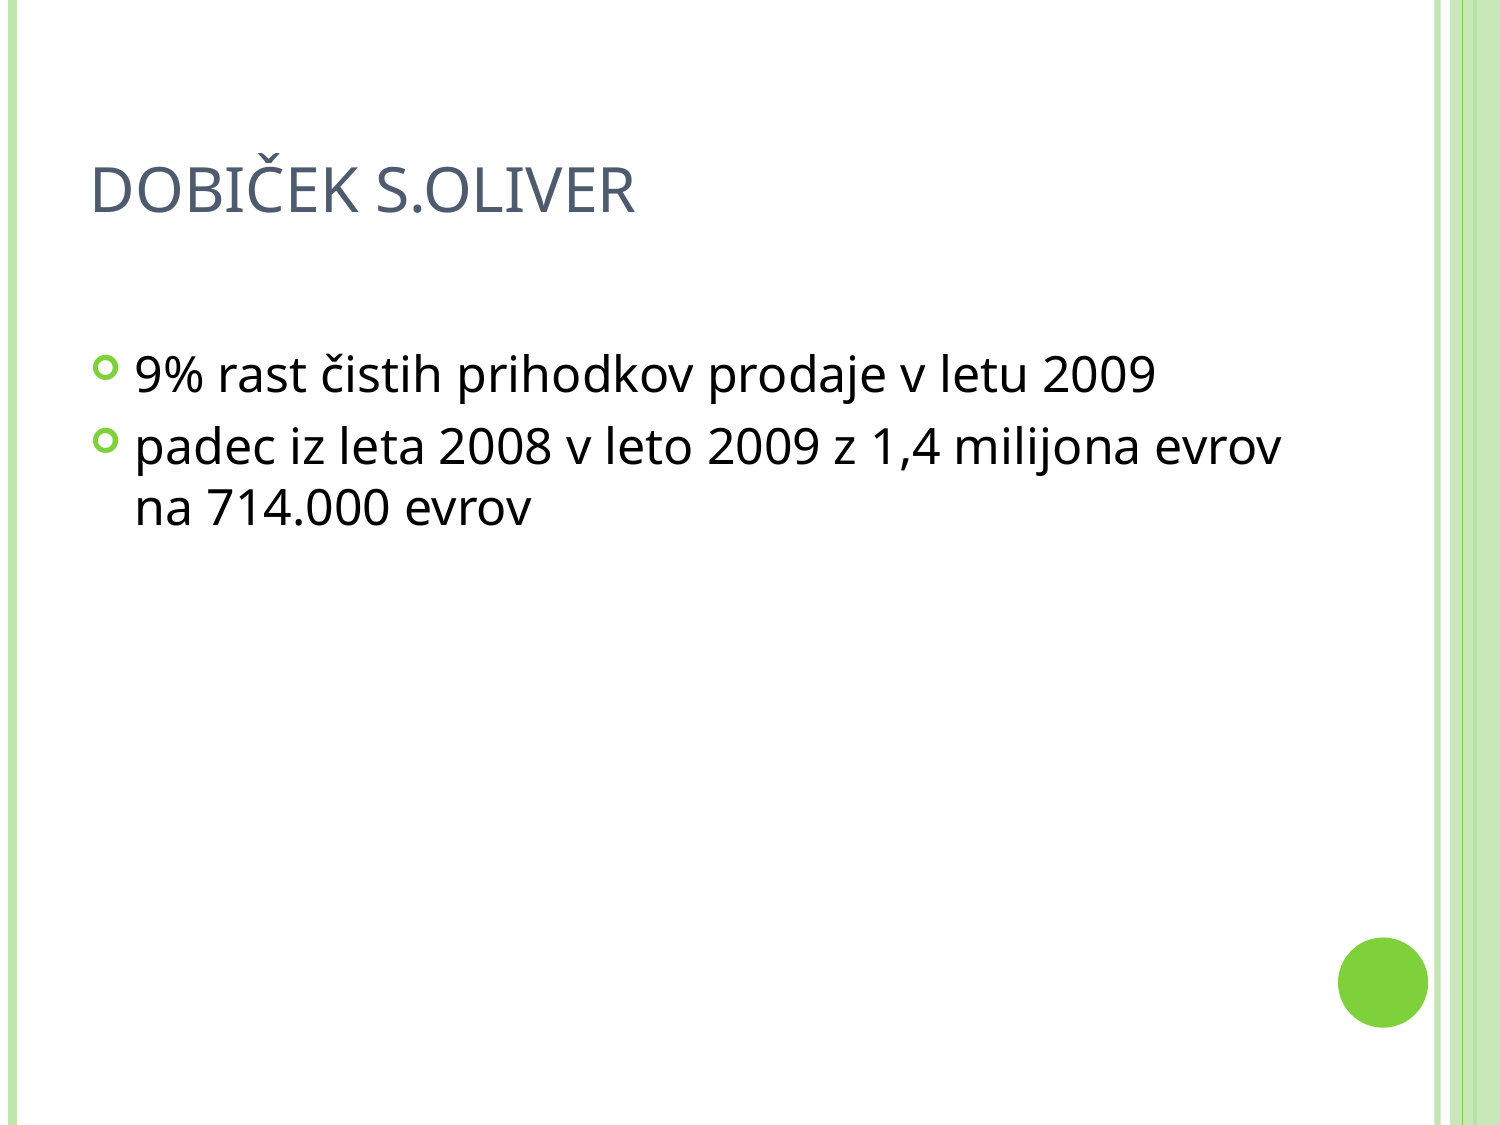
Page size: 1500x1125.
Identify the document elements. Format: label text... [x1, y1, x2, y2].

list 9% rast čistih prihodkov prodaje v letu 2009 padec iz leta 2008 v leto 2009 z 1,4 milijona evrov na 714.000 evrov [74, 262, 1300, 1063]
title DOBIČEK S.OLIVER [74, 44, 1300, 233]
